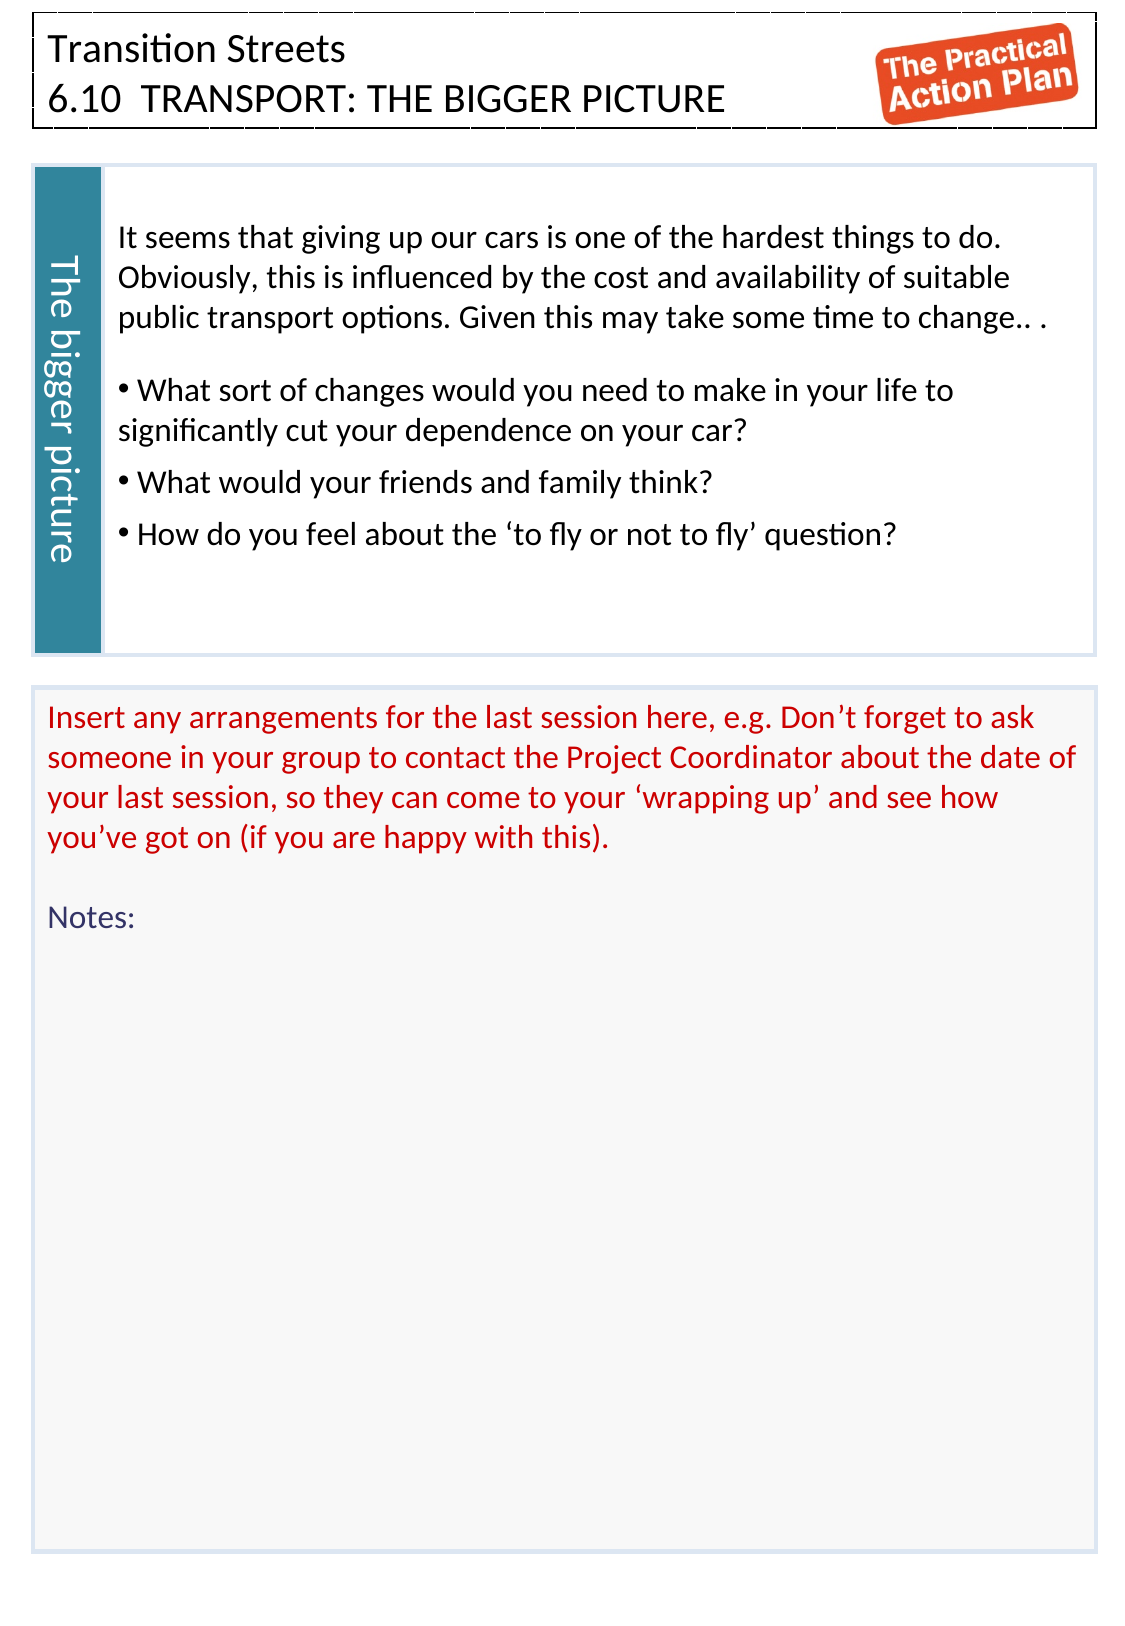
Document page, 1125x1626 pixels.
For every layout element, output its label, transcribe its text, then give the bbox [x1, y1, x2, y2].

text_box It seems that giving up our cars is one of the hardest things to do. Obviously, this is influenced by the cost and availability of suitable public transport options. Given this may take some time to change.. . What sort of changes would you need to make in your life to significantly cut your dependence on your car? What would your friends and family think? How do you feel about the ‘to fly or not to fly’ question? [103, 165, 1096, 656]
text_box Insert any arrangements for the last session here, e.g. Don’t forget to ask someone in your group to contact the Project Coordinator about the date of your last session, so they can come to your ‘wrapping up’ and see how you’ve got on (if you are happy with this). Notes: [32, 687, 1096, 1552]
text_box Transition Streets 6.10 TRANSPORT: THE BIGGER PICTURE [32, 12, 1096, 129]
text_box The bigger picture [32, 165, 103, 656]
